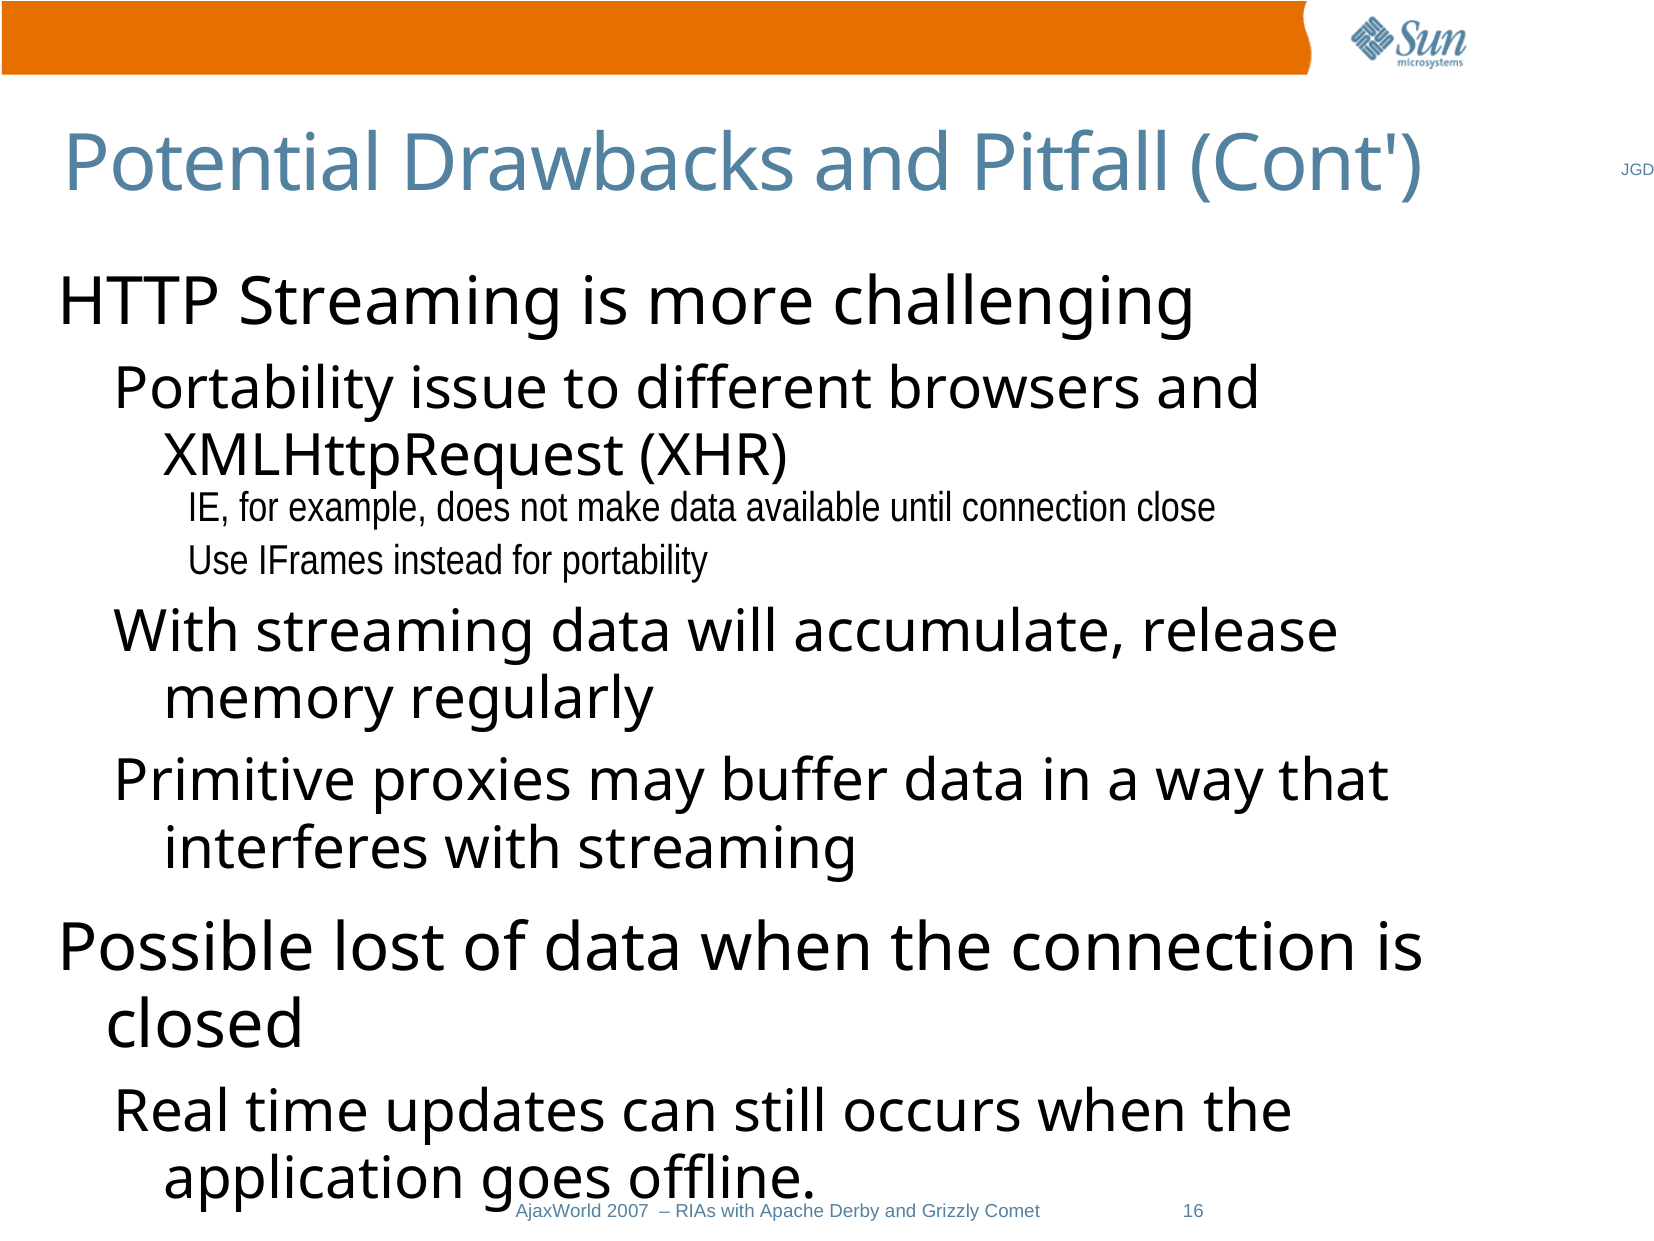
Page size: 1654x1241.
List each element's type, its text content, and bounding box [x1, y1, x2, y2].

title Potential Drawbacks and Pitfall (Cont') [63, 112, 1426, 217]
list HTTP Streaming is more challenging Portability issue to different browsers and XMLHttpRequest (XHR) IE, for example, does not make data available until connection close Use IFrames instead for portability With streaming data will accumulate, release memory regularly Primitive proxies may buffer data in a way that interferes with streaming Possible lost of data when the connection is closed Real time updates can still occurs when the application goes offline. [37, 262, 1576, 1126]
picture [1, 1, 1502, 77]
